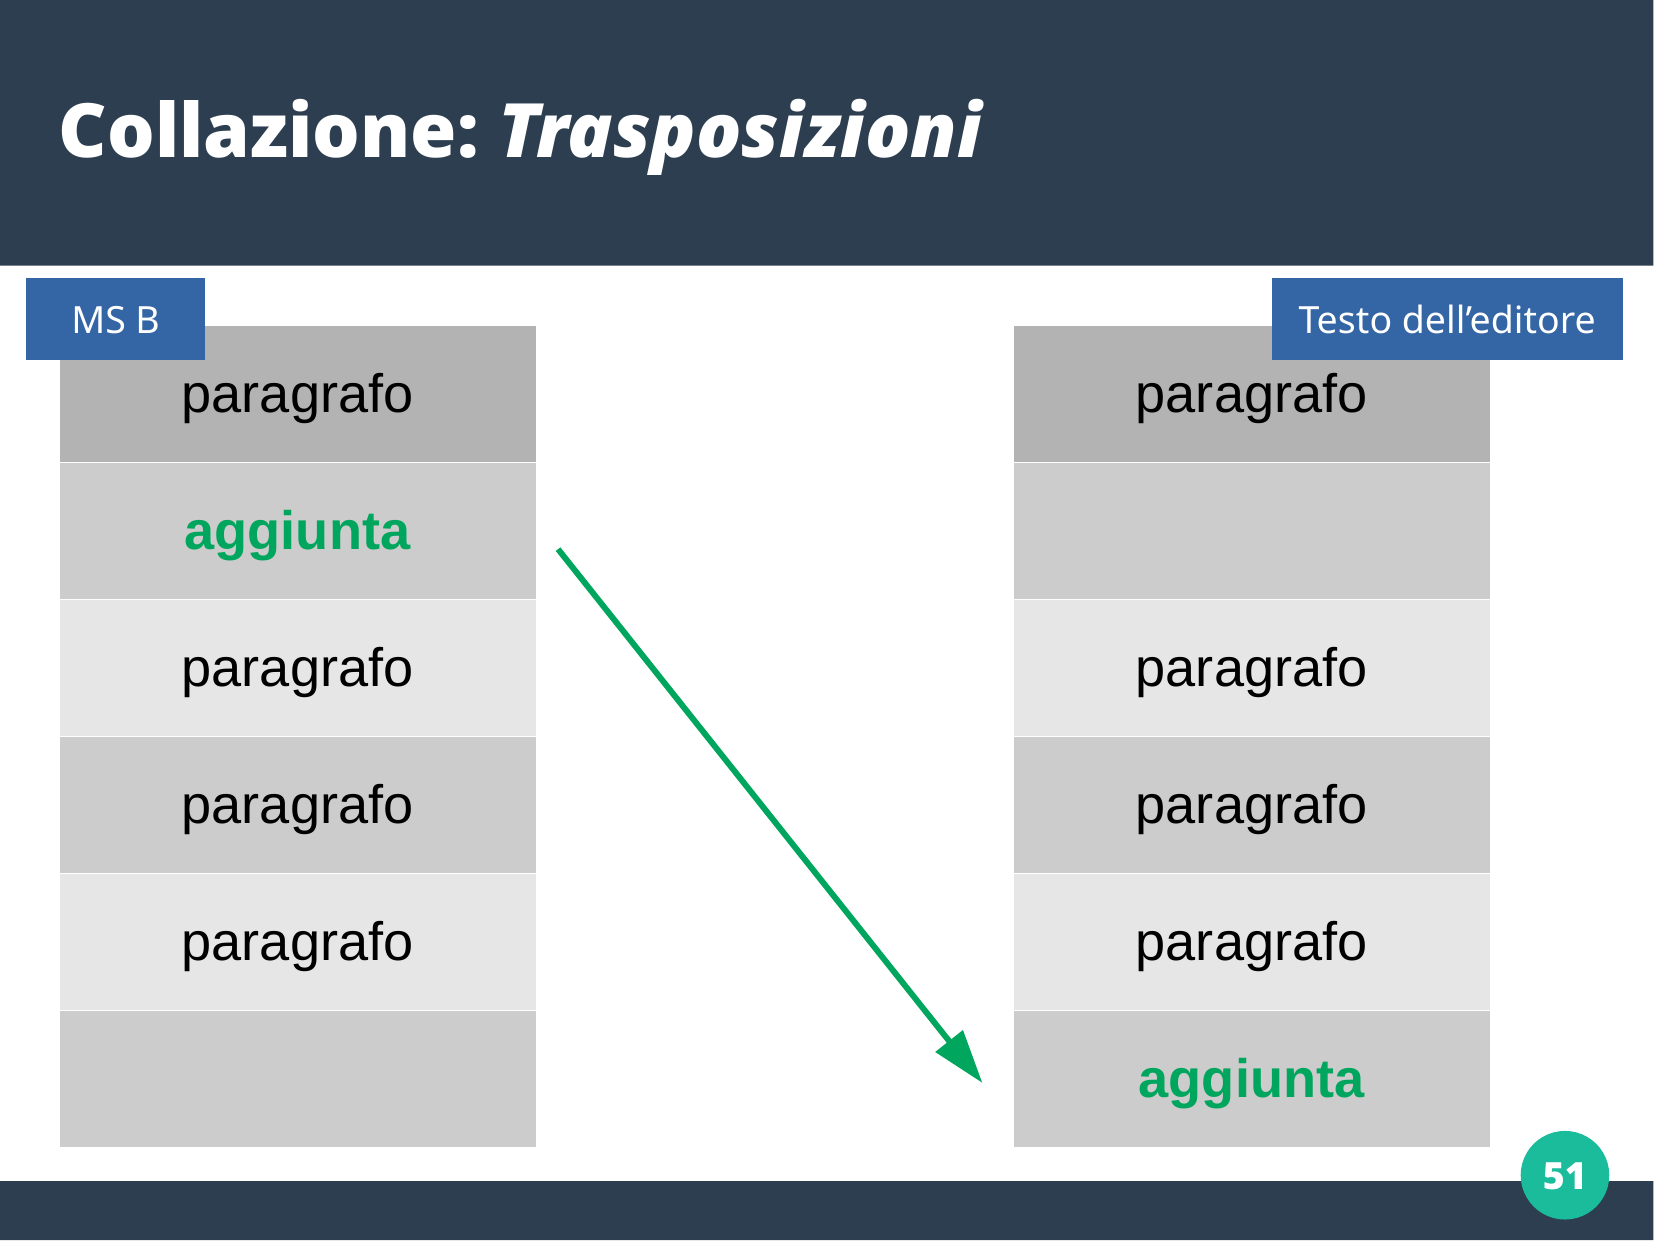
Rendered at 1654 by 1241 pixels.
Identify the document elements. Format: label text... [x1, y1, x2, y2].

table_cell aggiunta [60, 463, 536, 599]
table_cell paragrafo [60, 874, 536, 1010]
table_cell [537, 737, 810, 873]
table_cell paragrafo [1014, 874, 1490, 1010]
table_cell paragrafo [60, 600, 536, 736]
table_cell [821, 874, 1013, 1010]
table_cell [604, 600, 1013, 736]
text_box MS B [26, 278, 205, 360]
title Collazione: Trasposizioni [59, 49, 1595, 207]
table_cell paragrafo [60, 737, 536, 873]
table_header paragrafo [1014, 326, 1490, 462]
table_header [537, 326, 1013, 462]
text_box Testo dell’editore [1272, 278, 1623, 360]
table_cell [712, 737, 1013, 873]
table_cell [537, 463, 1013, 599]
table_cell [537, 600, 702, 736]
table_header paragrafo [60, 326, 536, 462]
table_cell paragrafo [1014, 737, 1490, 873]
table_cell paragrafo [1014, 600, 1490, 736]
table_cell [1014, 463, 1490, 599]
table_cell [537, 1011, 1013, 1147]
table_cell aggiunta [1014, 1011, 1490, 1147]
table_cell [60, 1011, 536, 1147]
table_cell [537, 874, 919, 1010]
